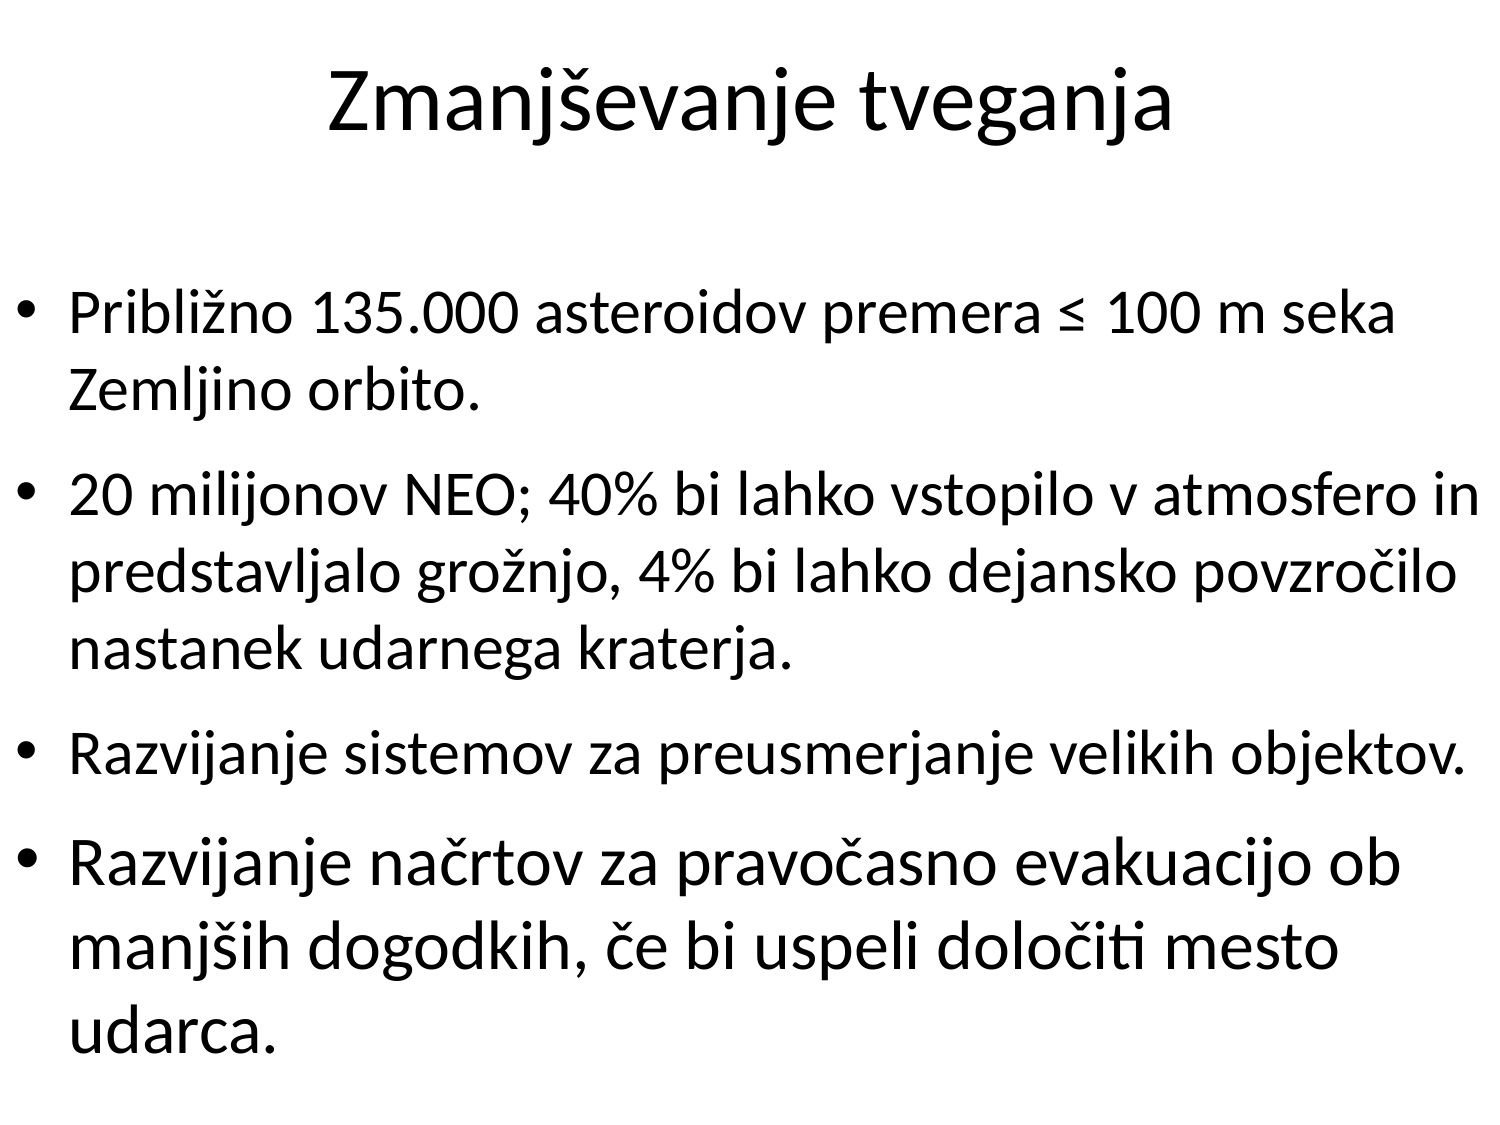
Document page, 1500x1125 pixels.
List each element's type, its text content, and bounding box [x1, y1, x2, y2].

title Zmanjševanje tveganja [76, 0, 1427, 188]
list Približno 135.000 asteroidov premera ≤ 100 m seka Zemljino orbito. 20 milijonov NEO; 40% bi lahko vstopilo v atmosfero in predstavljalo grožnjo, 4% bi lahko dejansko povzročilo nastanek udarnega kraterja. Razvijanje sistemov za preusmerjanje velikih objektov. Razvijanje načrtov za pravočasno evakuacijo ob manjših dogodkih, če bi uspeli določiti mesto udarca. [0, 262, 1500, 1125]
